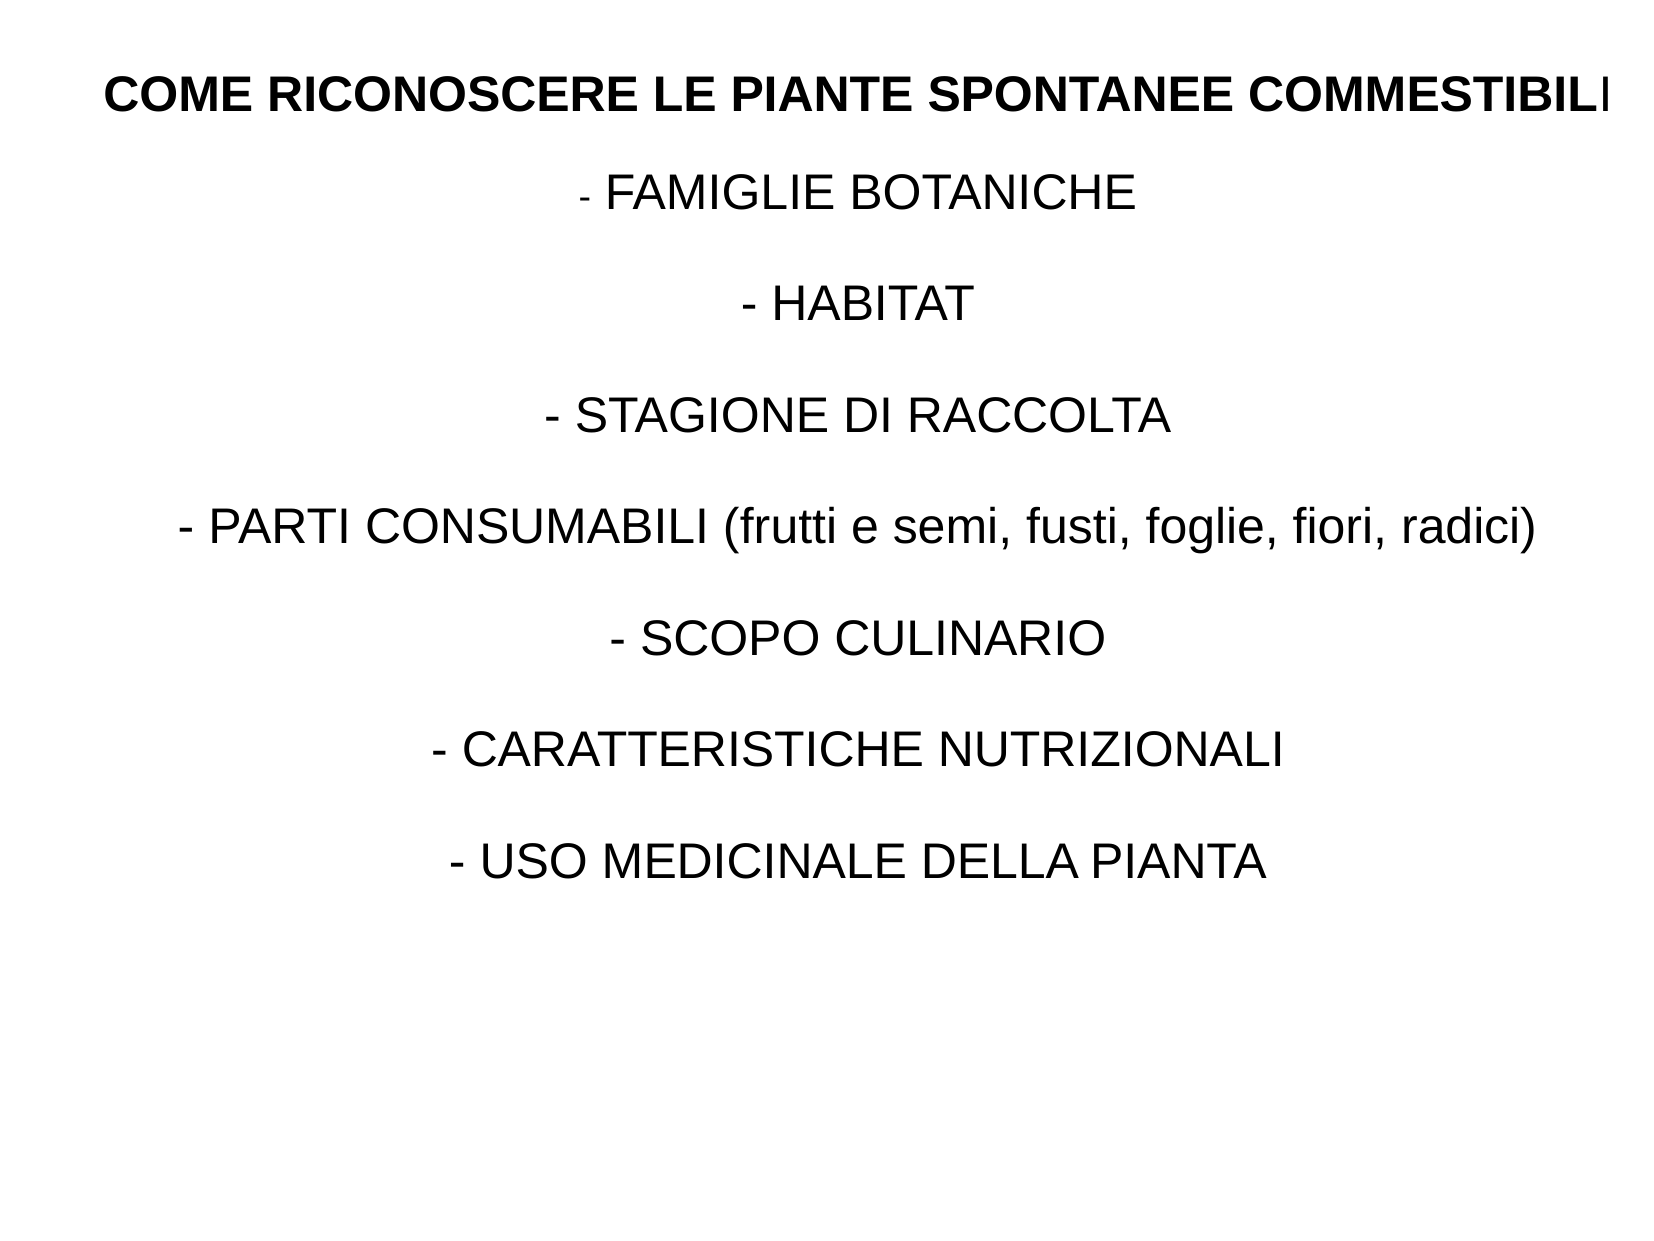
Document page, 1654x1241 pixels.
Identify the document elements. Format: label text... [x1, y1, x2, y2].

text_box COME RICONOSCERE LE PIANTE SPONTANEE COMMESTIBILI - FAMIGLIE BOTANICHE - HABITAT - STAGIONE DI RACCOLTA - PARTI CONSUMABILI (frutti e semi, fusti, foglie, fiori, radici) - SCOPO CULINARIO - CARATTERISTICHE NUTRIZIONALI - USO MEDICINALE DELLA PIANTA [88, 59, 1632, 1241]
